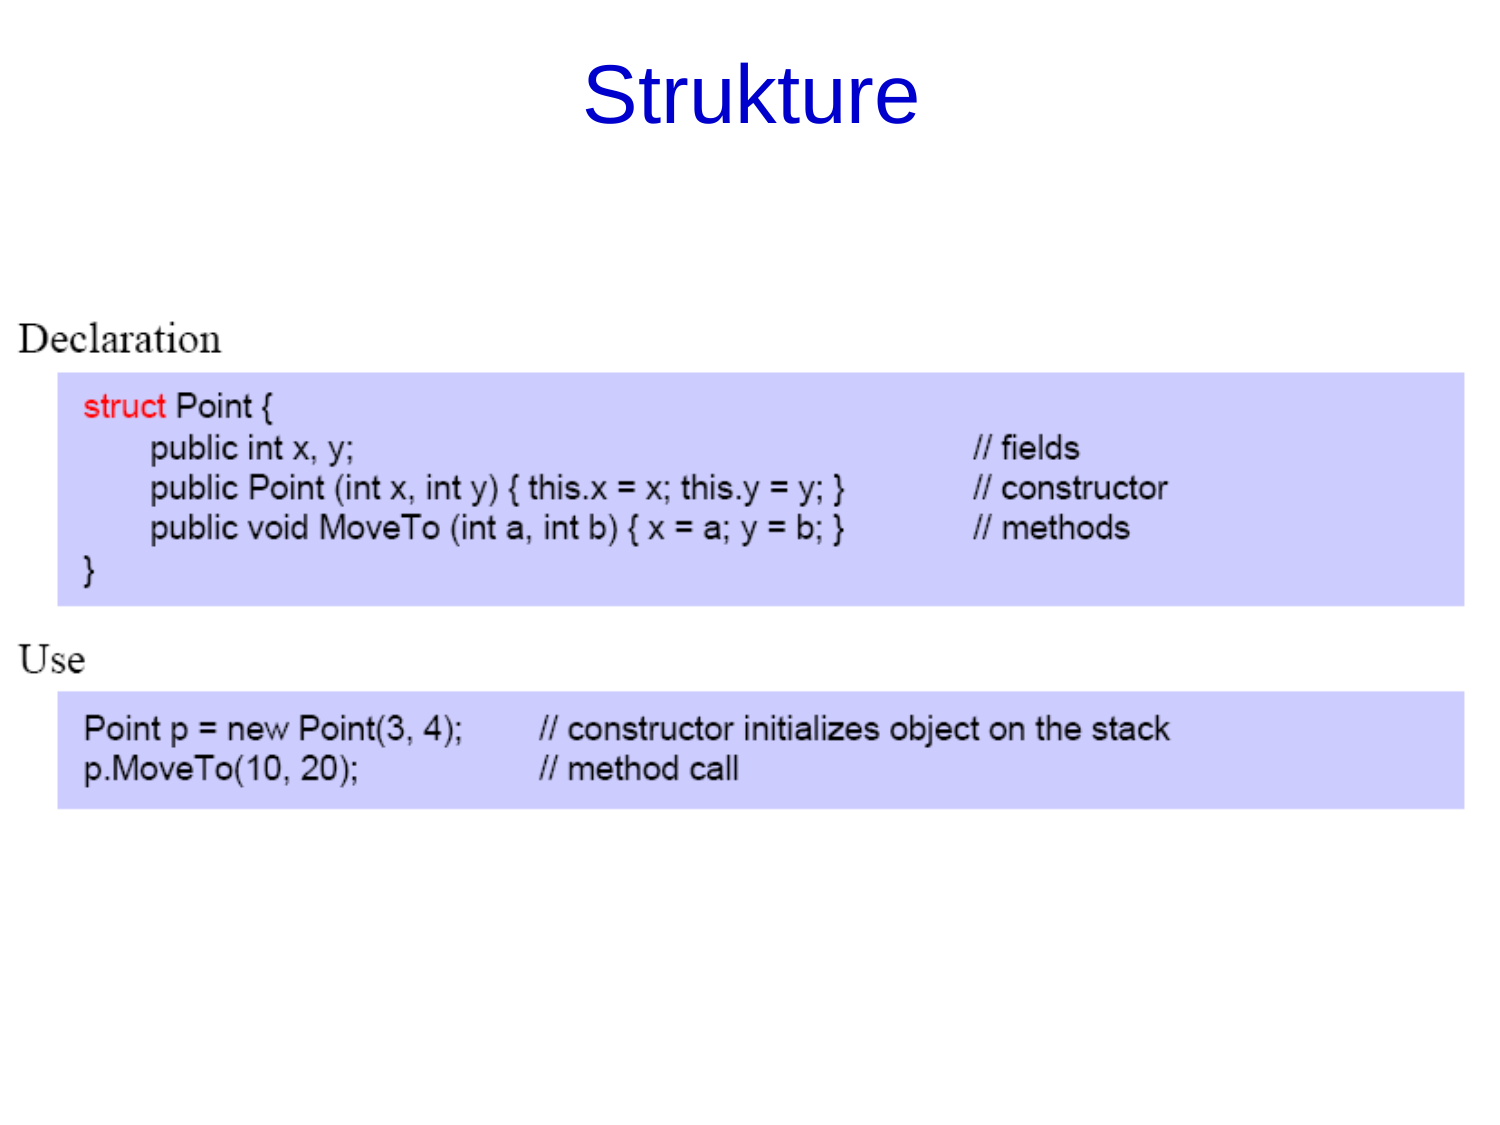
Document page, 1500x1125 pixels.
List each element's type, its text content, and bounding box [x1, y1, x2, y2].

text_box [0, 295, 1500, 891]
title Strukture [76, 30, 1427, 149]
